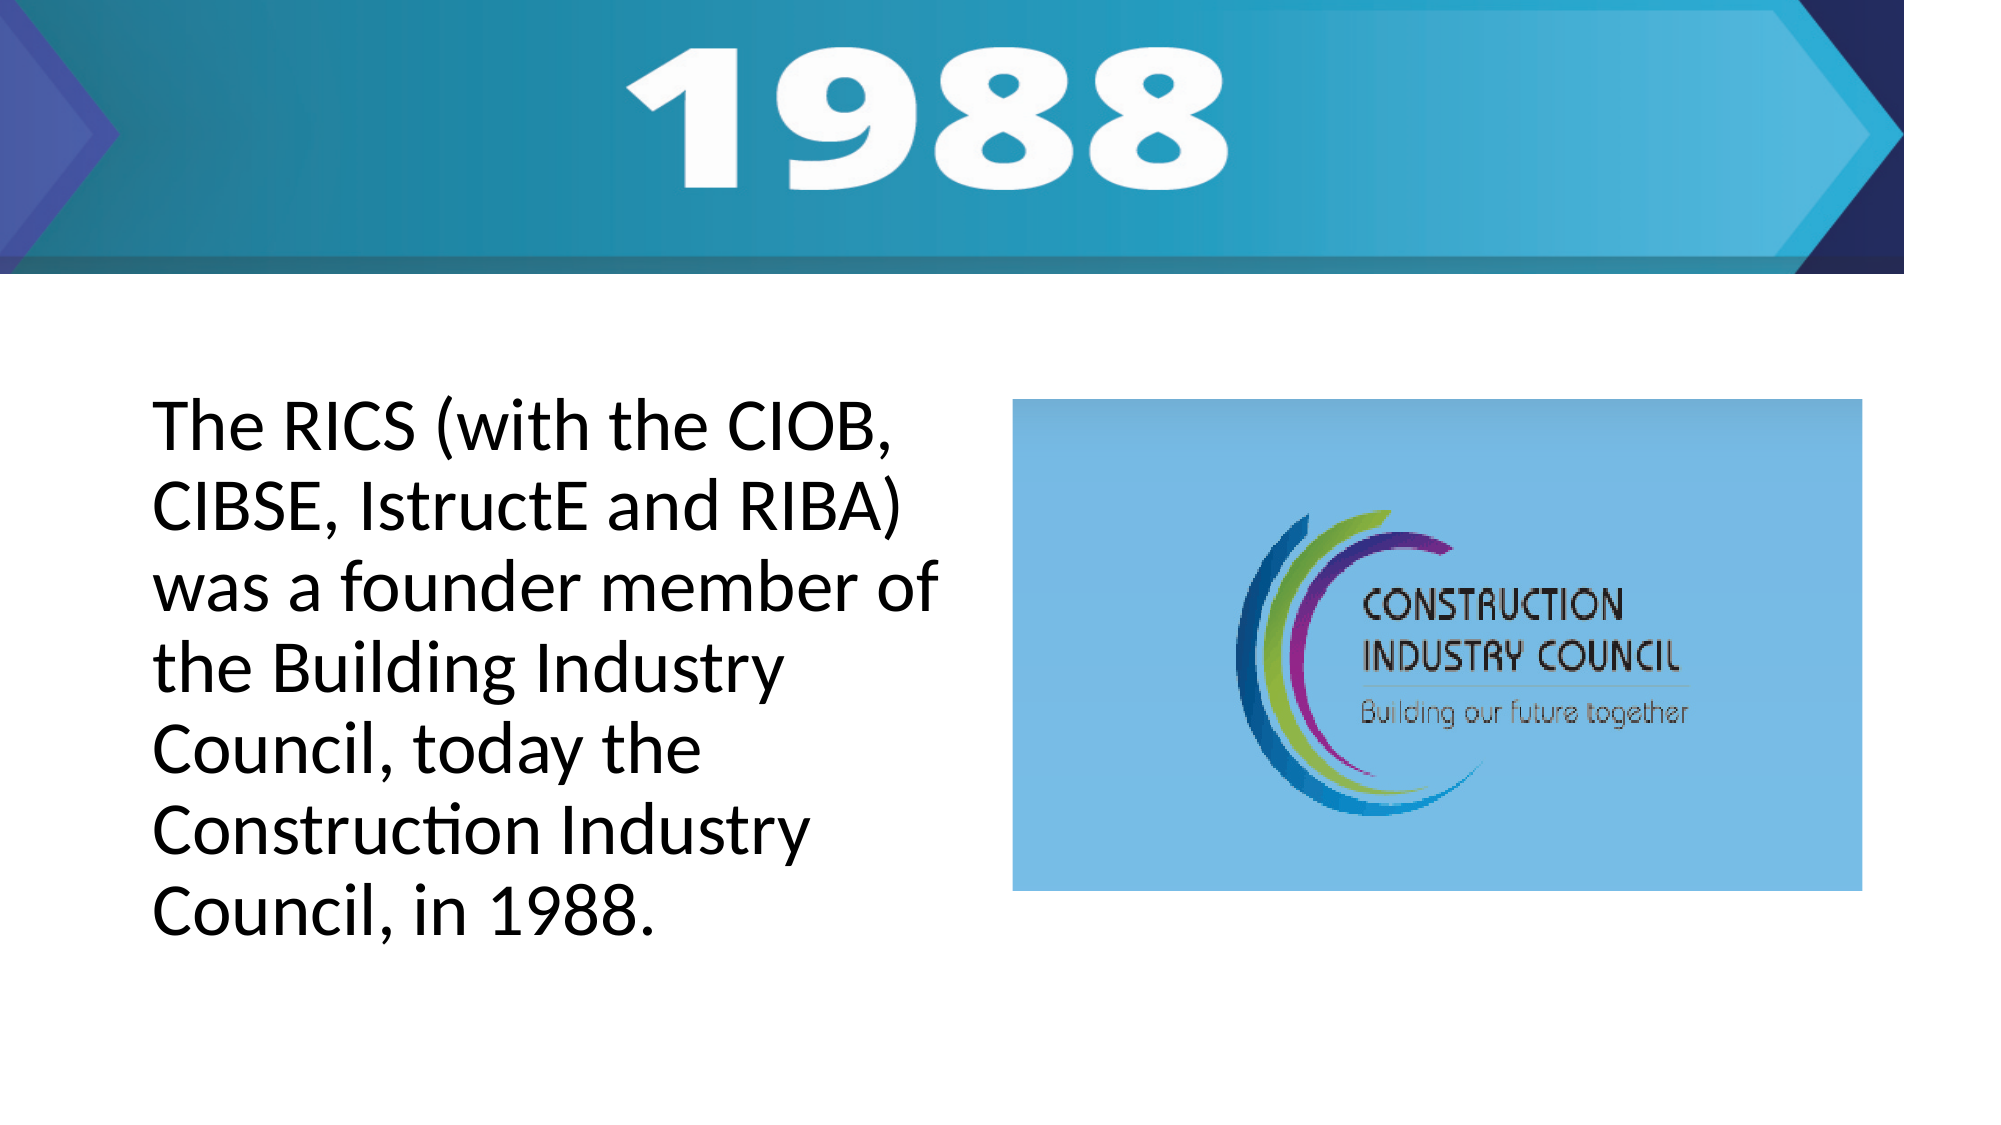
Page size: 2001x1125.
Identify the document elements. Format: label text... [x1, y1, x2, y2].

picture [0, 0, 1904, 274]
picture [1012, 399, 1863, 892]
list The RICS (with the CIOB, CIBSE, IstructE and RIBA) was a founder member of the Building Industry Council, today the Construction Industry Council, in 1988. [137, 377, 988, 1092]
